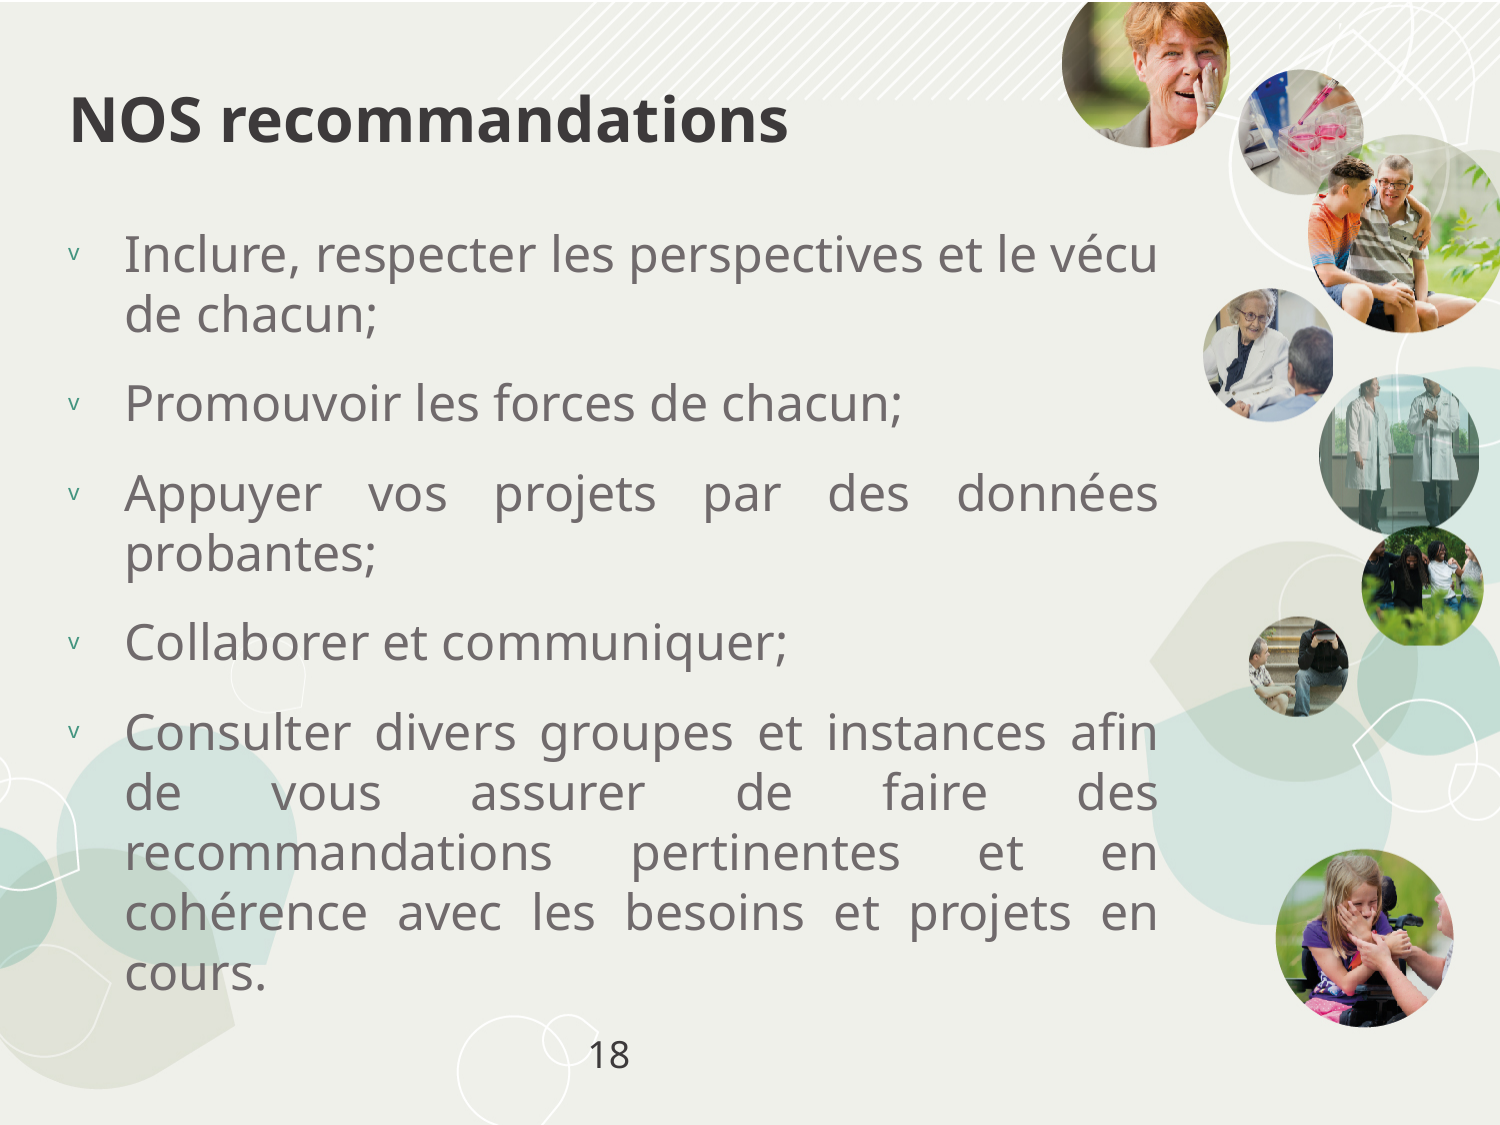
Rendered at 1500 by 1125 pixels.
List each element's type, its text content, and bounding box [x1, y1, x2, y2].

picture [0, 2, 1500, 1125]
text_box NOS recommandations [53, 41, 1113, 194]
list Inclure, respecter les perspectives et le vécu de chacun; Promouvoir les forces de chacun; Appuyer vos projets par des données probantes; Collaborer et communiquer; Consulter divers groupes et instances afin de vous assurer de faire des recommandations pertinentes et en cohérence avec les besoins et projets en cours. [53, 214, 1176, 1005]
slide_number <numéro> [572, 1023, 923, 1084]
